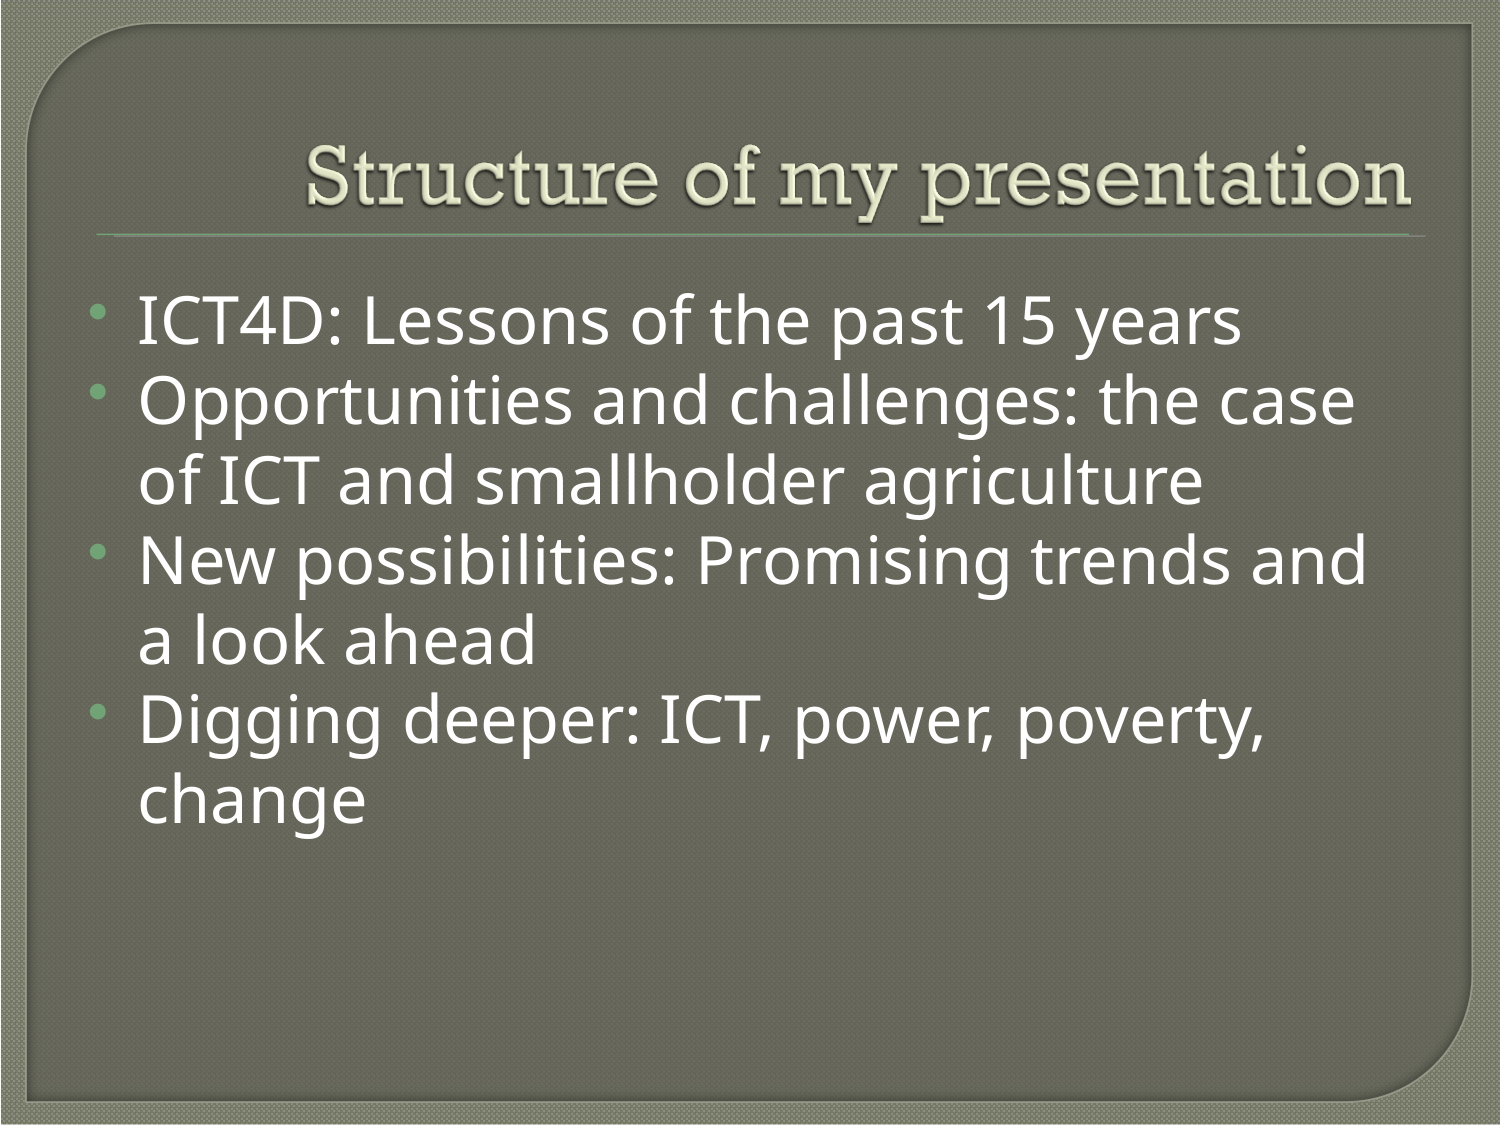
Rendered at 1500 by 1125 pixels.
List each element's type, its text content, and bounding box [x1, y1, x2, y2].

text_box [73, 40, 1428, 233]
picture [0, 0, 1500, 1125]
list ICT4D: Lessons of the past 15 years Opportunities and challenges: the case of ICT and smallholder agriculture New possibilities: Promising trends and a look ahead Digging deeper: ICT, power, poverty, change [75, 270, 1426, 1013]
